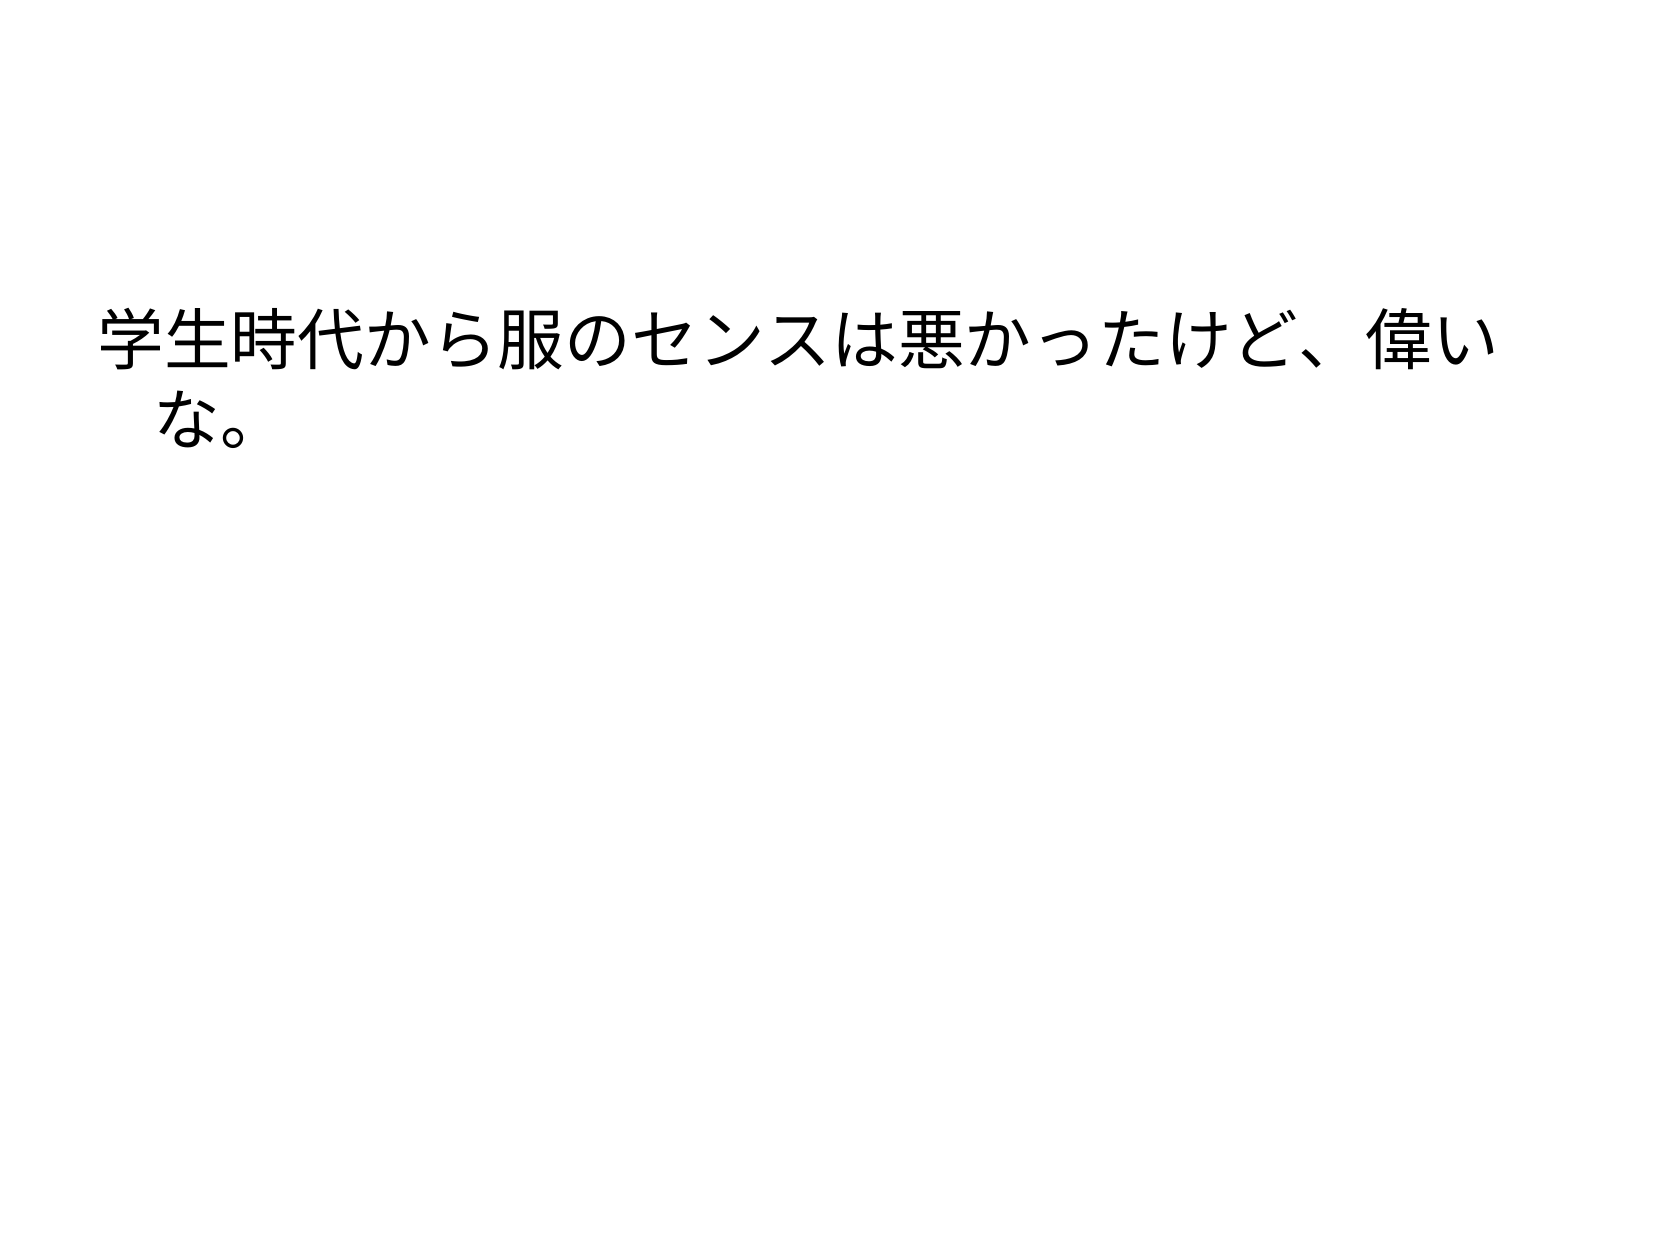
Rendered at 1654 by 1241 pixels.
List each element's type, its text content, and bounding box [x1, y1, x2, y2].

list 学生時代から服のセンスは悪かったけど、偉いな。 [82, 290, 1571, 1010]
